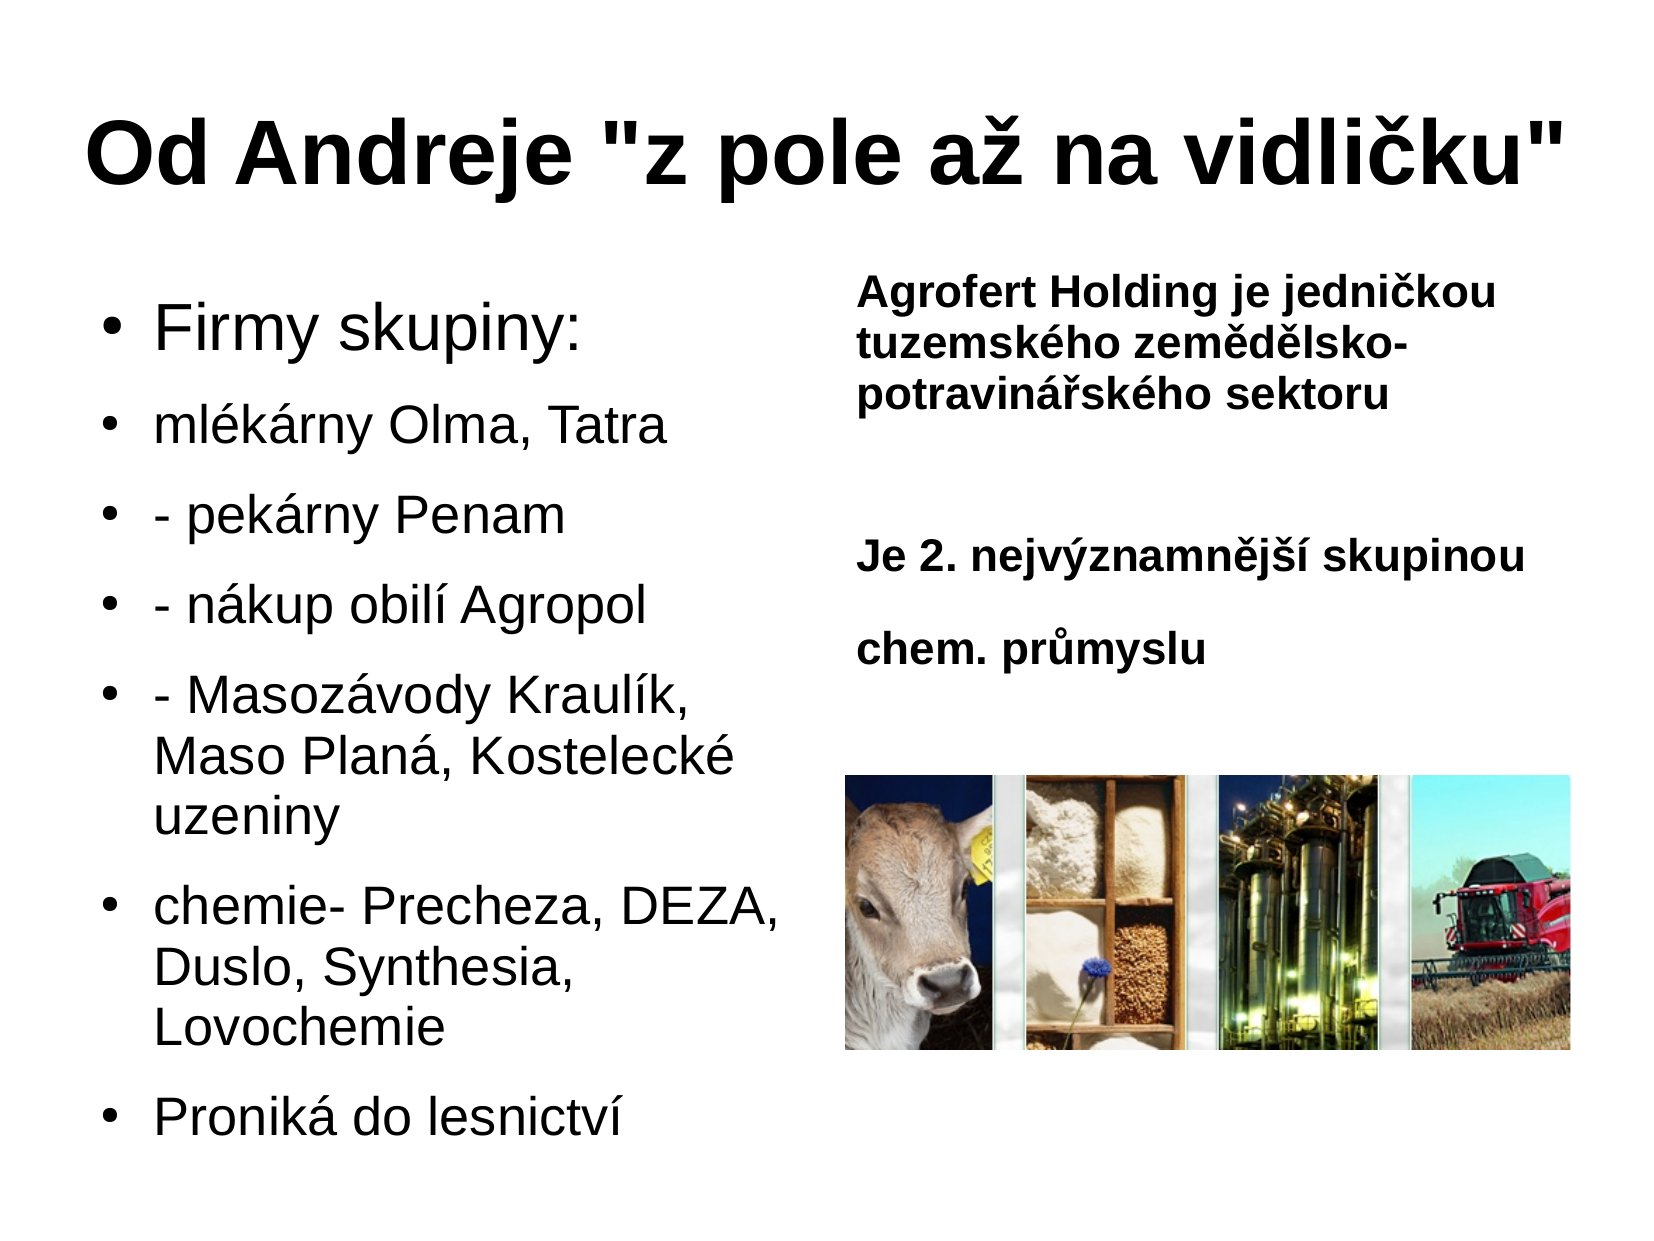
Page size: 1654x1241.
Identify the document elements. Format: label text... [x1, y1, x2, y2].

title Od Andreje "z pole až na vidličku" [82, 49, 1571, 257]
list Agrofert Holding je jedničkou tuzemského zemědělsko-potravinářského sektoru Je 2. nejvýznamnější skupinou chem. průmyslu [856, 265, 1583, 689]
picture [845, 775, 1572, 1050]
list Firmy skupiny: mlékárny Olma, Tatra - pekárny Penam - nákup obilí Agropol - Masozávody Kraulík, Maso Planá, Kostelecké uzeniny chemie- Precheza, DEZA, Duslo, Synthesia, Lovochemie Proniká do lesnictví [82, 290, 809, 1148]
